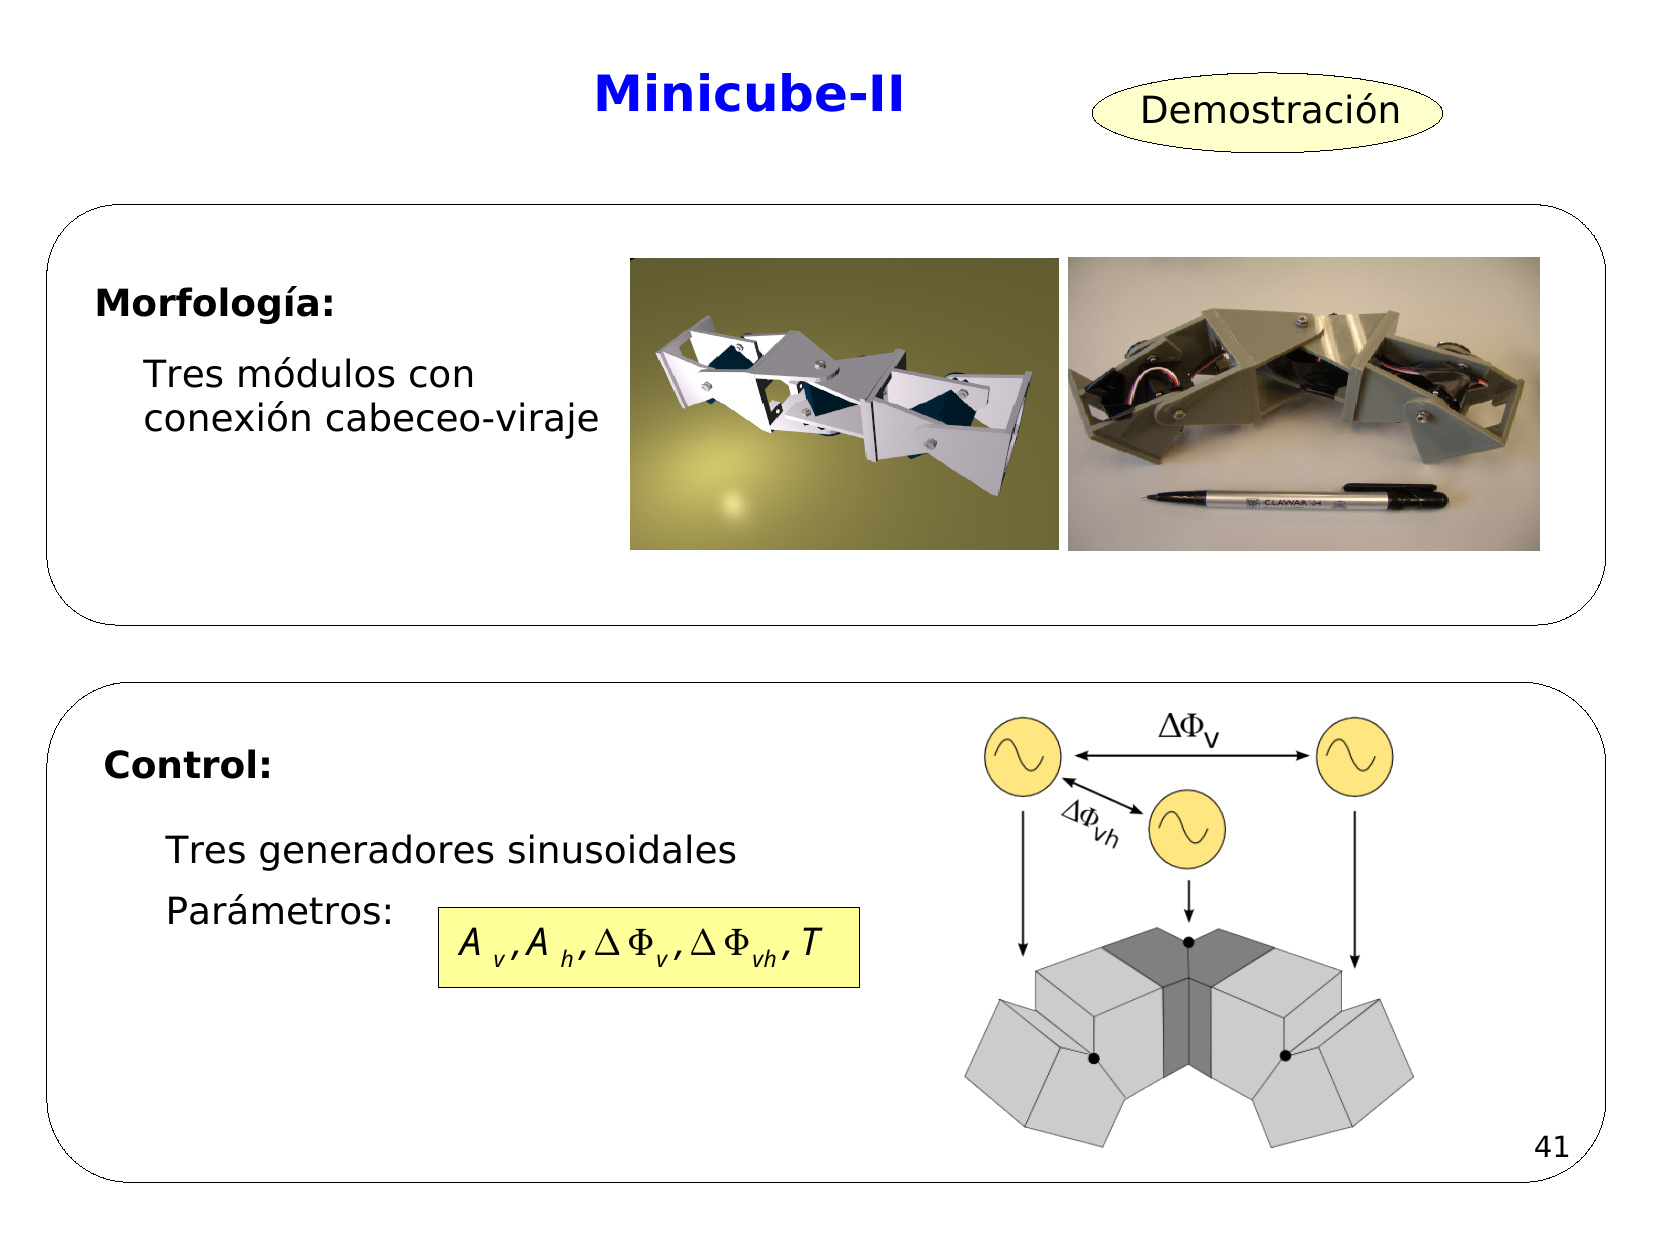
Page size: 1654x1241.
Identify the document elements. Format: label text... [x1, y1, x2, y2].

picture [964, 713, 1414, 1148]
text_box [438, 907, 860, 988]
chart [450, 919, 833, 974]
text_box Control: [76, 736, 302, 795]
text_box [1417, 92, 1443, 134]
picture [1068, 257, 1540, 551]
text_box Minicube-II [578, 57, 921, 131]
text_box [1161, 72, 1374, 81]
picture [630, 258, 1059, 550]
text_box Tres generadores sinusoidales Parámetros: [138, 821, 766, 941]
text_box [1138, 140, 1397, 153]
text_box Tres módulos con conexión cabeceo-viraje [128, 345, 630, 448]
text_box Demostración [1125, 81, 1417, 140]
text_box Morfología: [67, 274, 378, 333]
text_box [1092, 89, 1125, 137]
